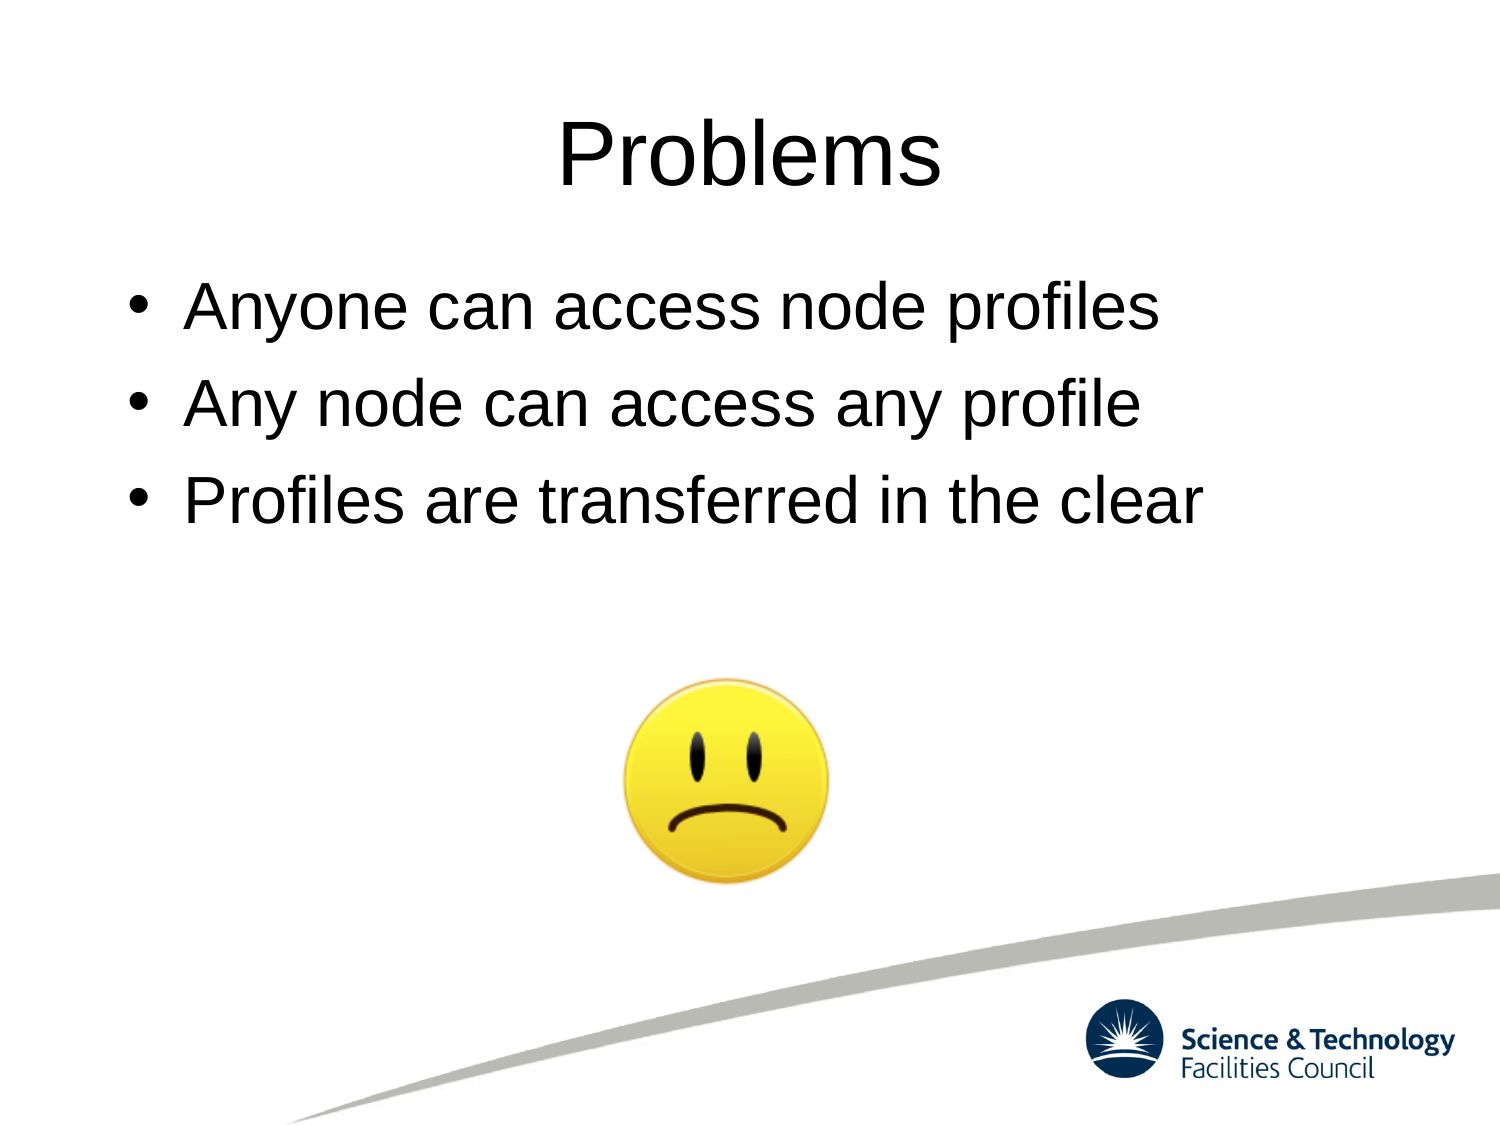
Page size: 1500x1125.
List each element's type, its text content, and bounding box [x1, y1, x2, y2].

title Problems [112, 23, 1388, 255]
picture [620, 672, 834, 886]
picture [278, 872, 1500, 1125]
list Anyone can access node profiles Any node can access any profile Profiles are transferred in the clear [112, 255, 1388, 998]
